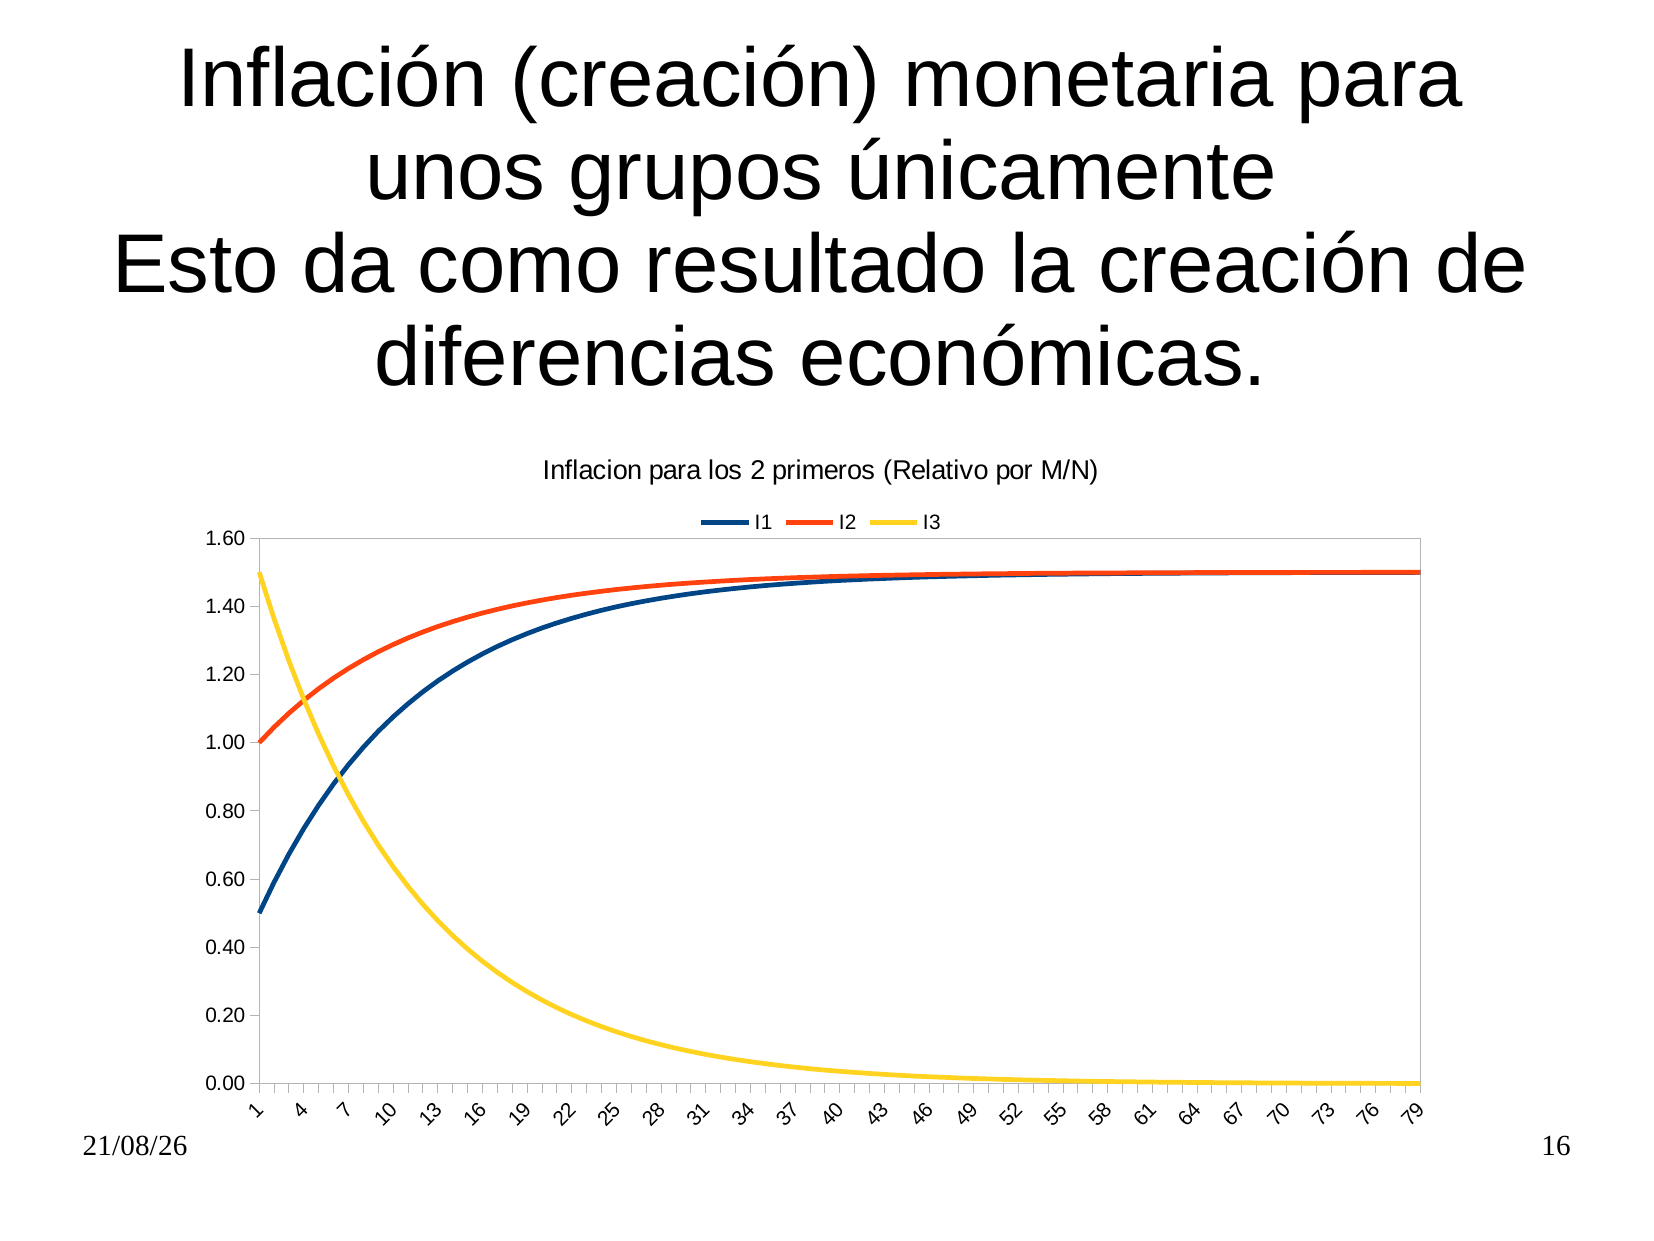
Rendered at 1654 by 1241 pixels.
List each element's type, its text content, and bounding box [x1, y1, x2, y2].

title Inflación (creación) monetaria para unos grupos únicamente Esto da como resultado la creación de diferencias económicas. [82, 11, 1560, 422]
chart [188, 425, 1453, 1138]
